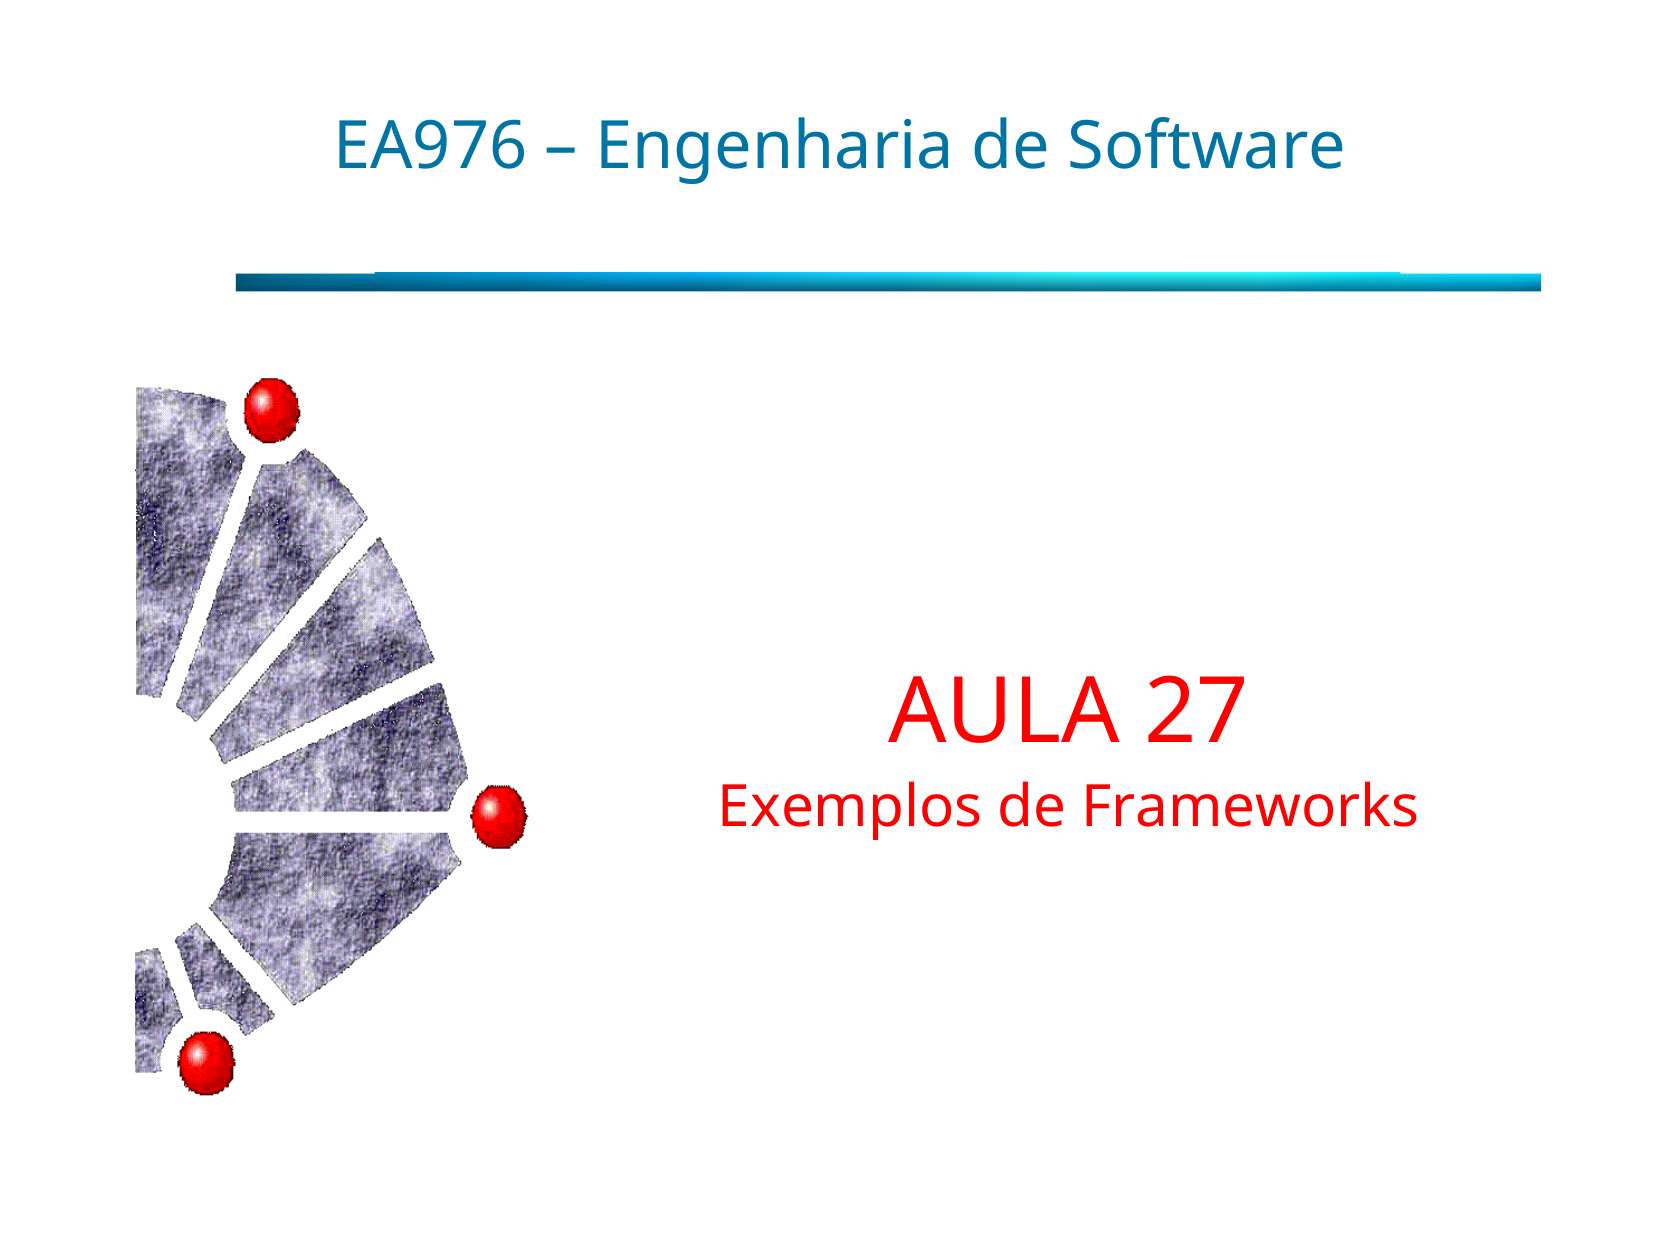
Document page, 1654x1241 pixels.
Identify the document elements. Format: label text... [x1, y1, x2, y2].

picture [125, 272, 1654, 295]
chart [135, 324, 562, 1112]
subtitle AULA 27 Exemplos de Frameworks [561, 308, 1541, 1182]
title EA976 – Engenharia de Software [61, 35, 1620, 250]
